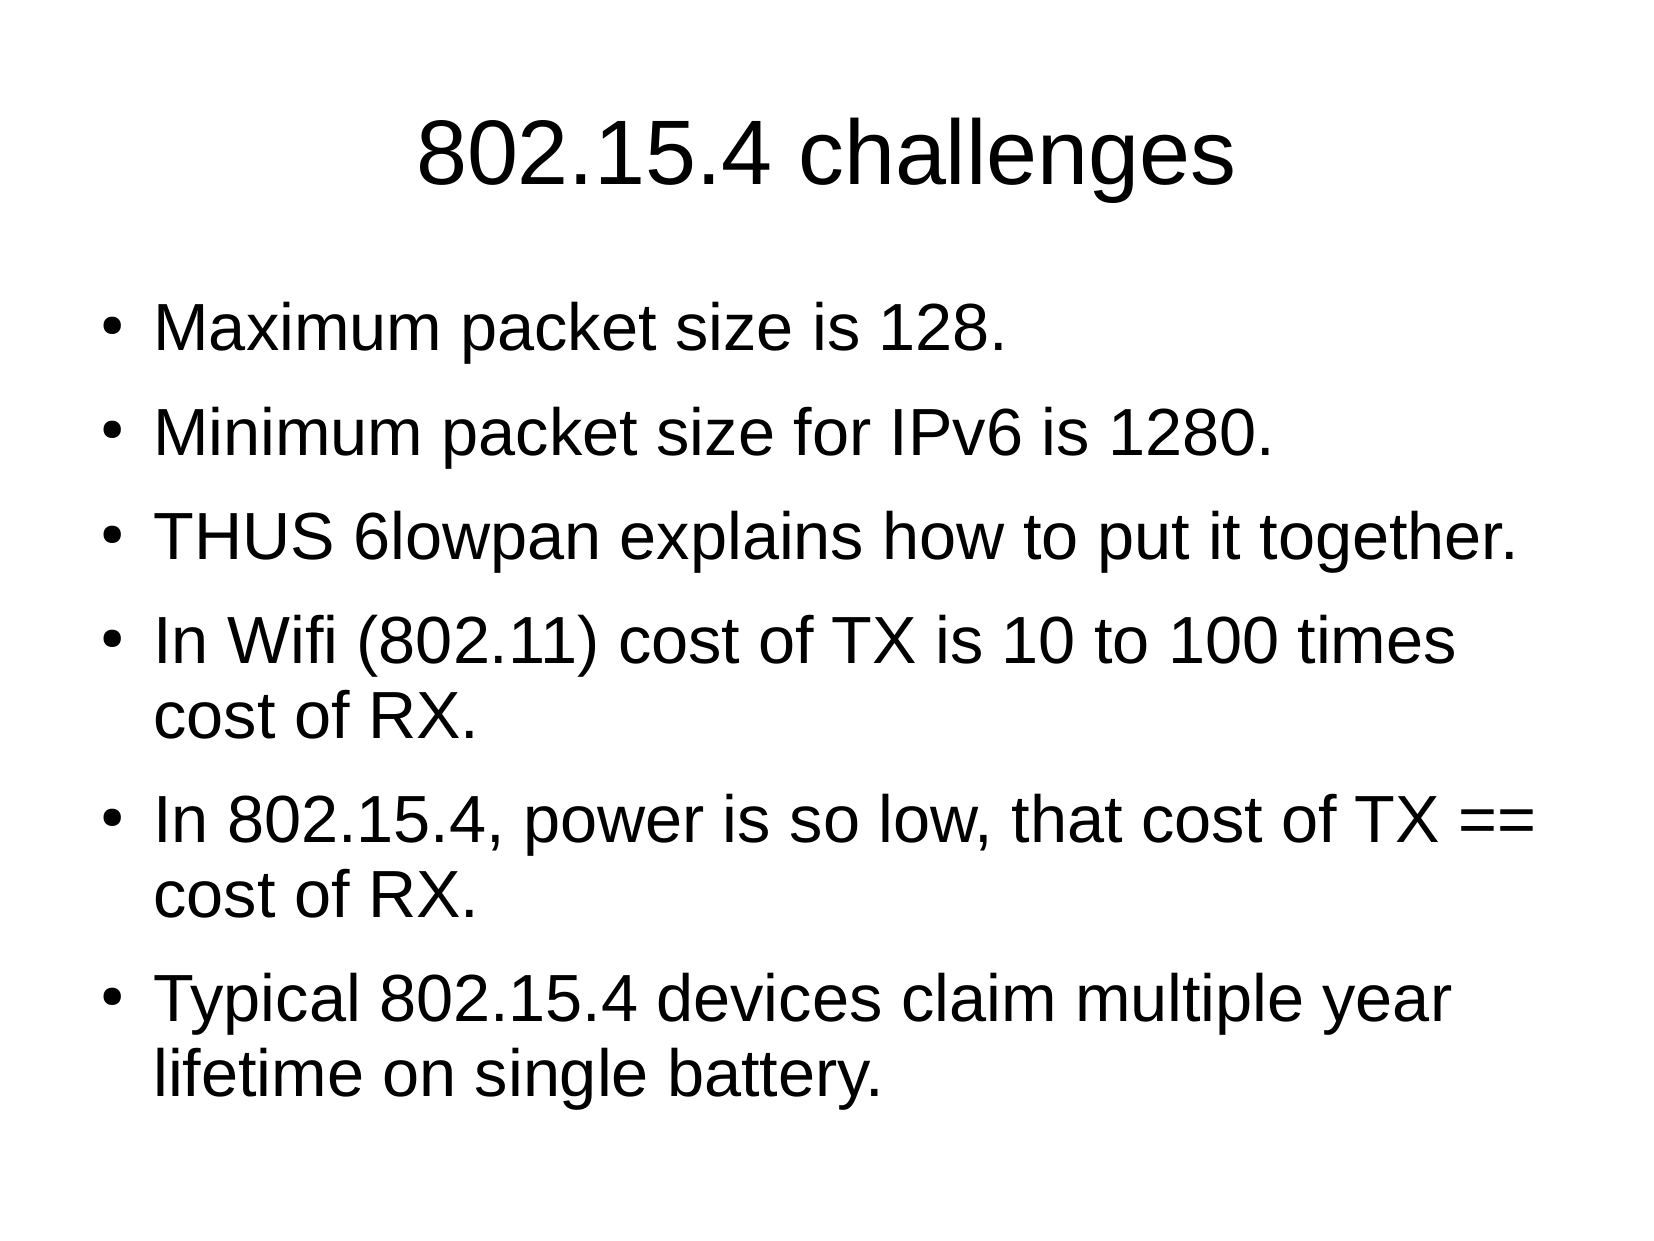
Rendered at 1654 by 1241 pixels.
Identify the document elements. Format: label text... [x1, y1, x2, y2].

list Maximum packet size is 128. Minimum packet size for IPv6 is 1280. THUS 6lowpan explains how to put it together. In Wifi (802.11) cost of TX is 10 to 100 times cost of RX. In 802.15.4, power is so low, that cost of TX == cost of RX. Typical 802.15.4 devices claim multiple year lifetime on single battery. [82, 290, 1571, 1111]
title 802.15.4 challenges [82, 49, 1571, 257]
